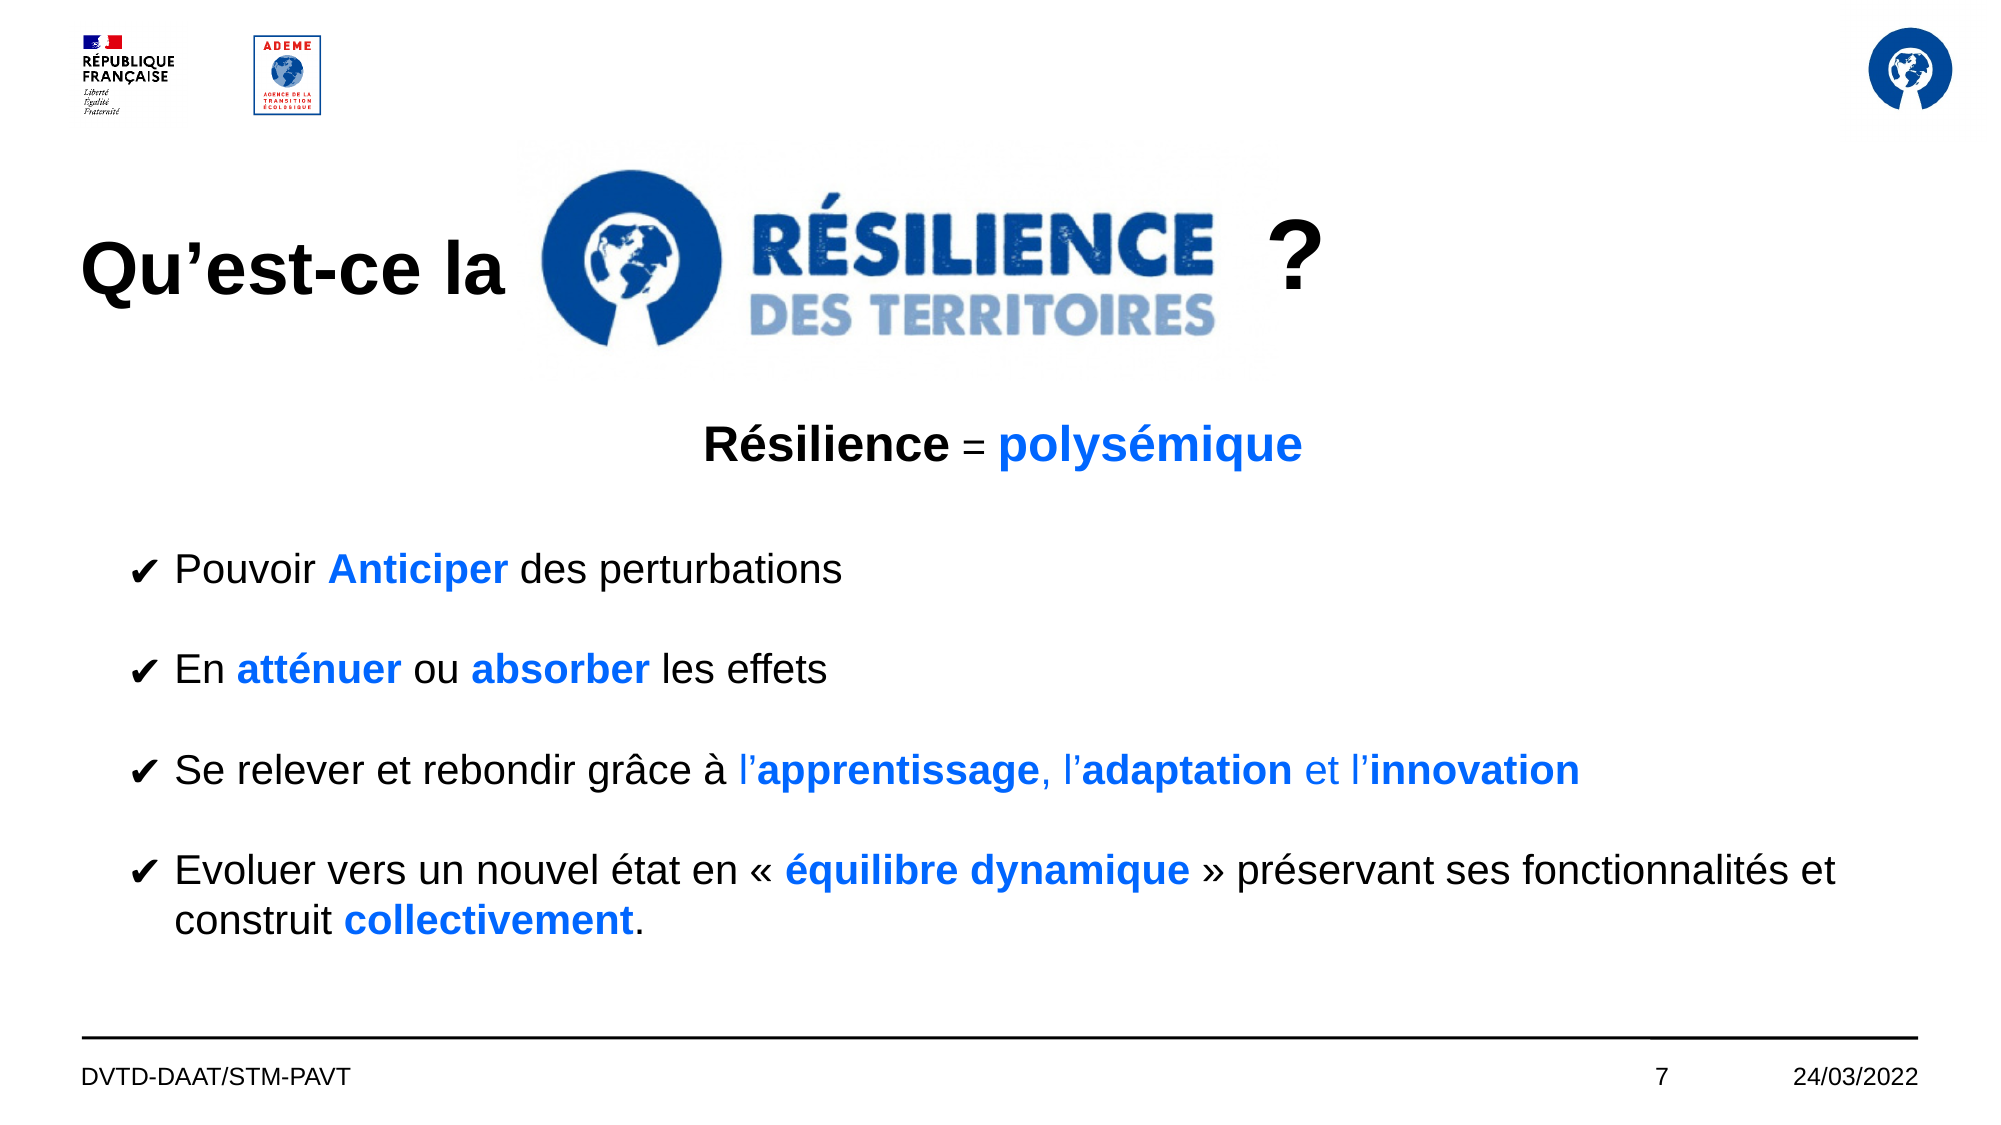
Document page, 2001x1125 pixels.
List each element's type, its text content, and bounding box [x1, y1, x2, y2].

footer DVTD-DAAT/STM-PAVT [65, 1045, 737, 1105]
slide_number 24/03/2022 [1746, 1045, 1935, 1105]
text_box Pouvoir Anticiper des perturbations En atténuer ou absorber les effets Se relever et rebondir grâce à l’apprentissage, l’adaptation et l’innovation Evoluer vers un nouvel état en « équilibre dynamique » préservant ses fonctionnalités et construit collectivement. [112, 534, 1888, 951]
title Qu’est-ce la [65, 101, 656, 319]
text_box Résilience = polysémique [688, 403, 1384, 480]
picture [69, 21, 188, 101]
picture [244, 26, 330, 101]
slide_number <number> [1566, 1045, 1684, 1105]
picture [517, 140, 1279, 381]
text_box ? [1250, 101, 1841, 319]
picture [1840, 0, 1987, 142]
